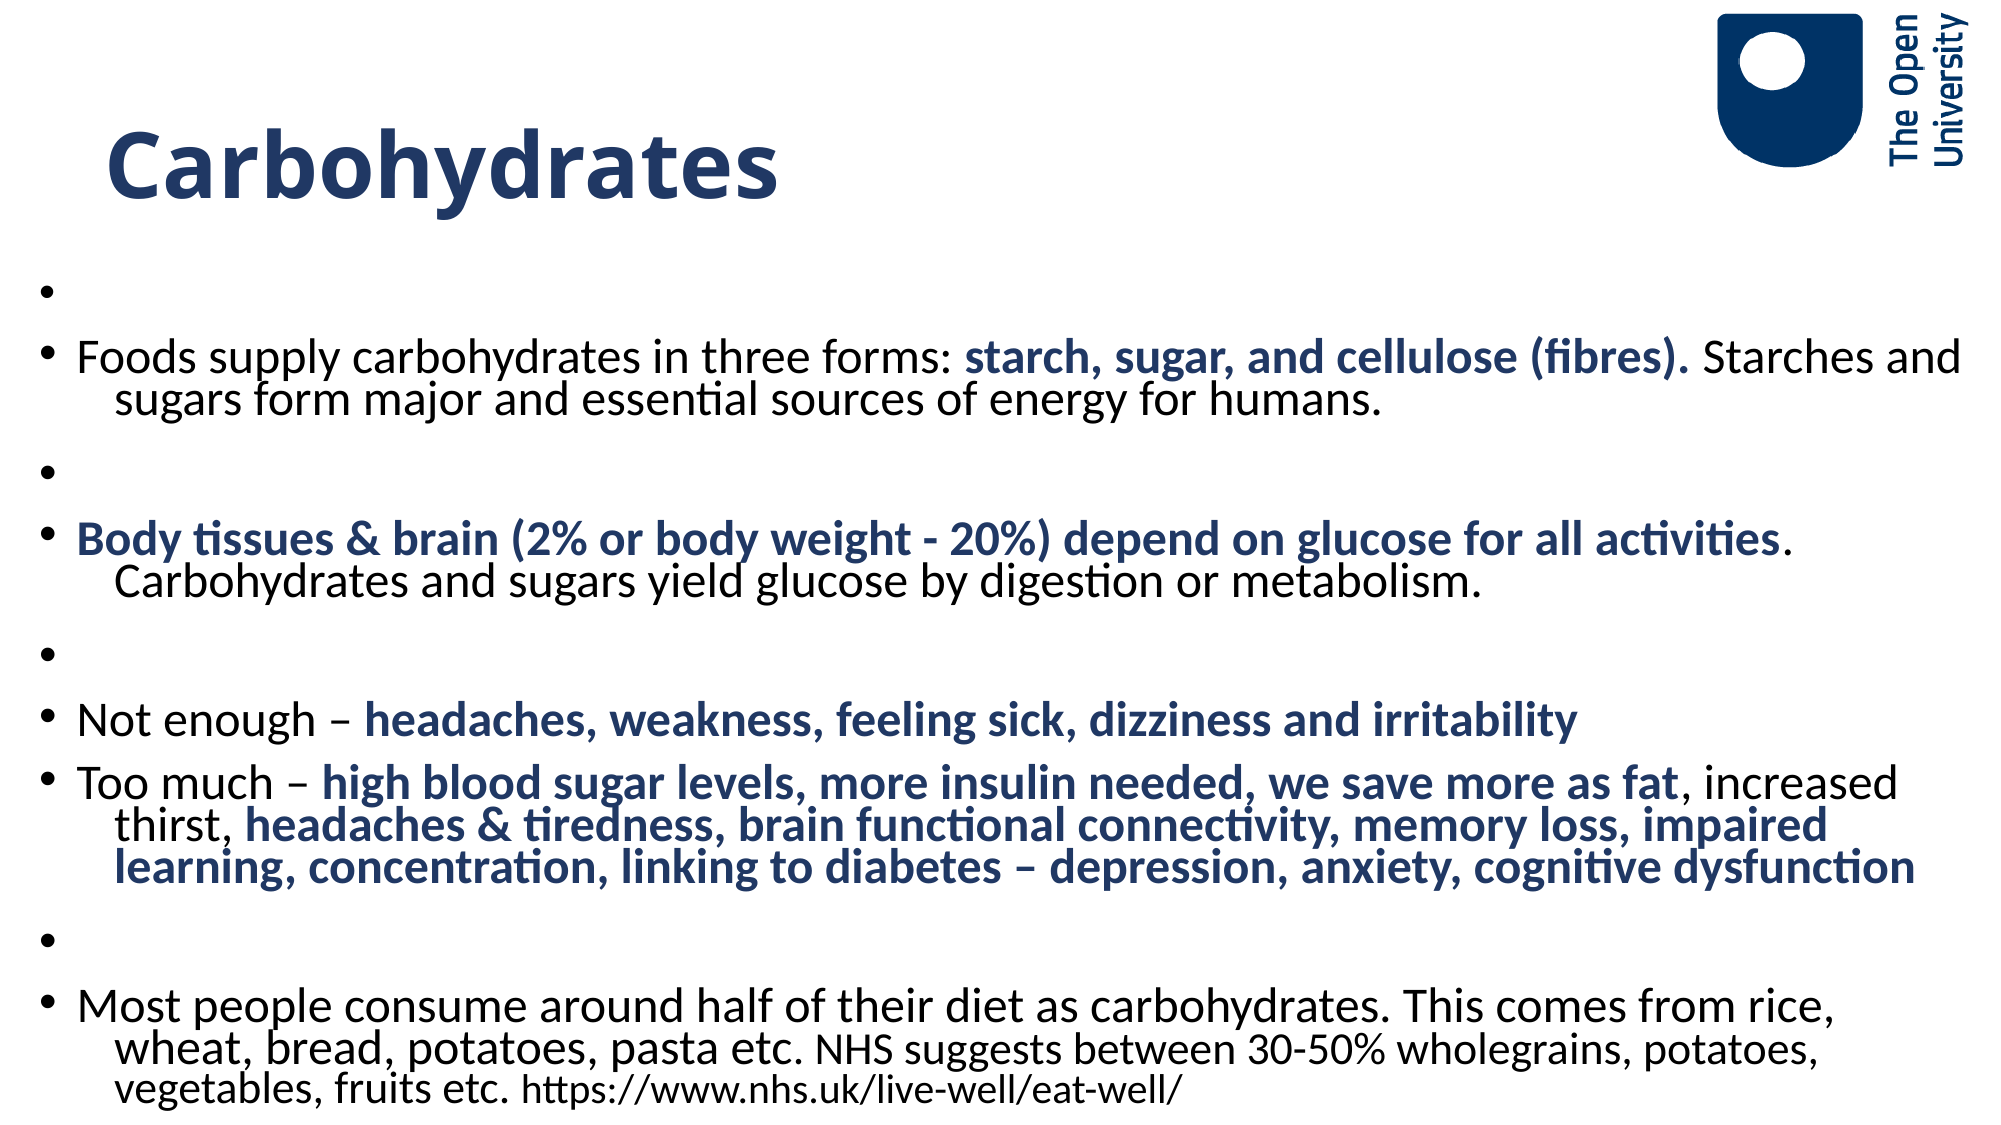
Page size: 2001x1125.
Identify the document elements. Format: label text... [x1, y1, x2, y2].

title Carbohydrates [89, 60, 1815, 256]
list Foods supply carbohydrates in three forms: starch, sugar, and cellulose (fibres). Starches and sugars form major and essential sources of energy for humans. Body tissues & brain (2% or body weight - 20%) depend on glucose for all activities. Carbohydrates and sugars yield glucose by digestion or metabolism. Not enough – headaches, weakness, feeling sick, dizziness and irritability Too much – high blood sugar levels, more insulin needed, we save more as fat, increased thirst, headaches & tiredness, brain functional connectivity, memory loss, impaired learning, concentration, linking to diabetes – depression, anxiety, cognitive dysfunction Most people consume around half of their diet as carbohydrates. This comes from rice, wheat, bread, potatoes, pasta etc. NHS suggests between 30-50% wholegrains, potatoes, vegetables, fruits etc. https://www.nhs.uk/live-well/eat-well/ [24, 256, 2000, 1125]
picture [1716, 10, 1971, 170]
